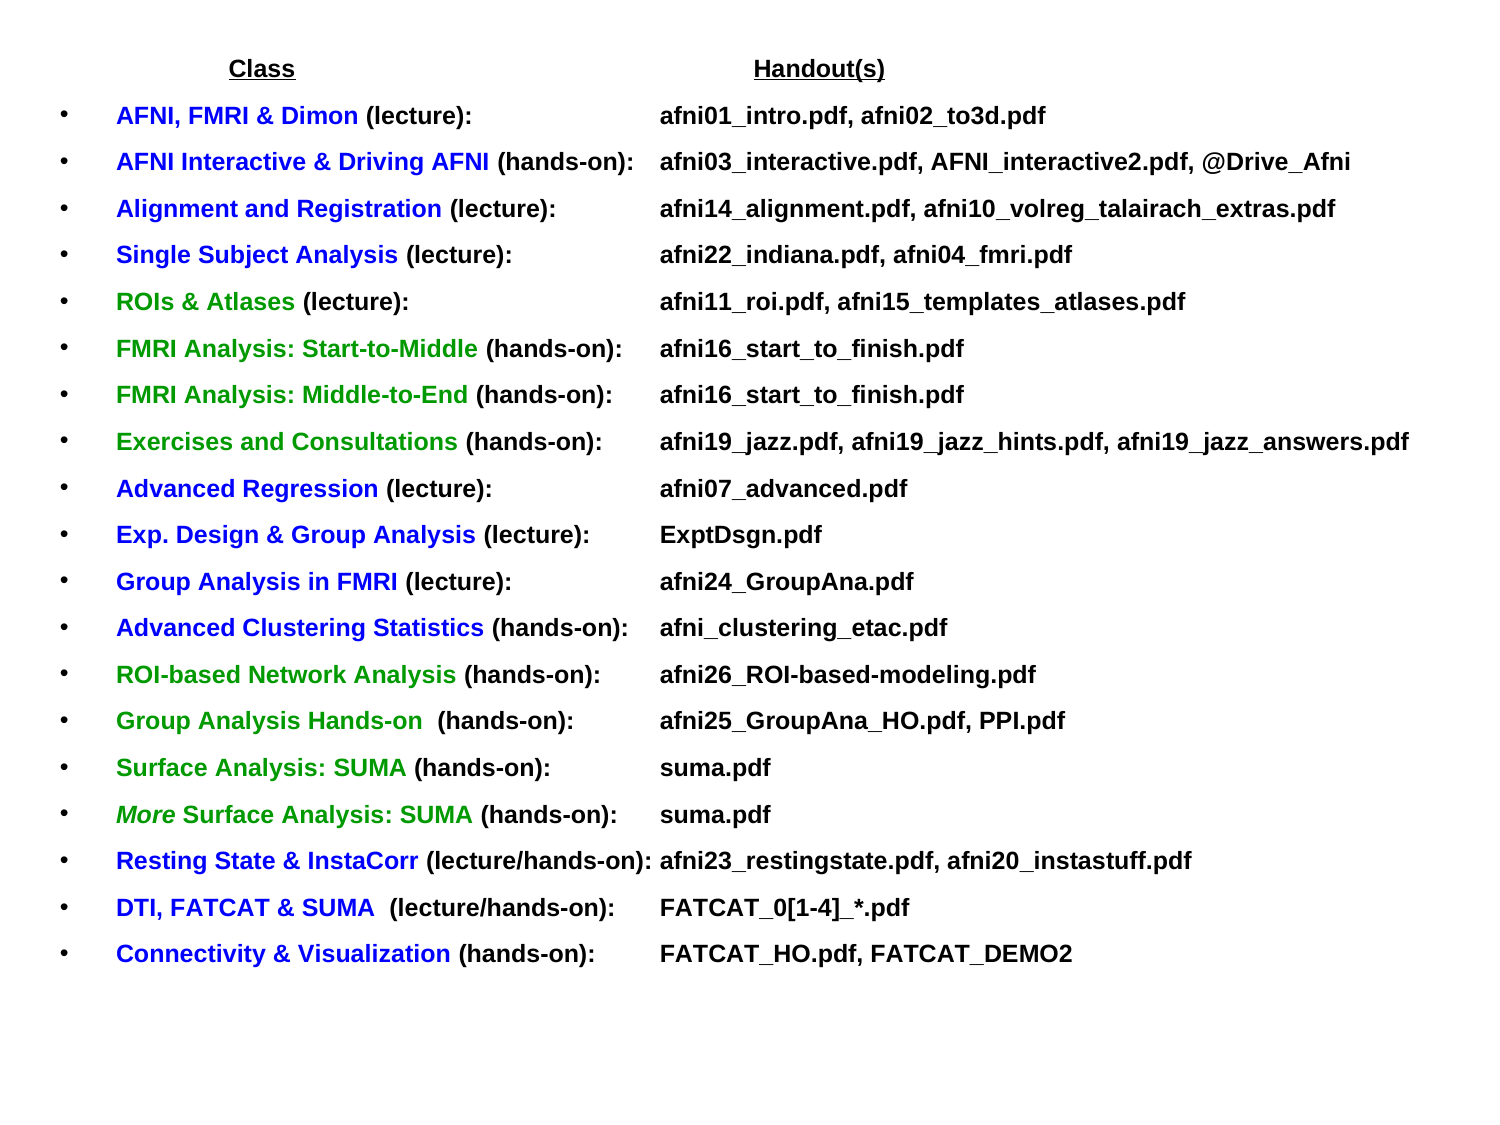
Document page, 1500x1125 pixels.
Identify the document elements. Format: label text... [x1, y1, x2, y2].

list Class Handout(s) AFNI, FMRI & Dimon (lecture): afni01_intro.pdf, afni02_to3d.pdf AFNI Interactive & Driving AFNI (hands-on): afni03_interactive.pdf, AFNI_interactive2.pdf, @Drive_Afni Alignment and Registration (lecture): afni14_alignment.pdf, afni10_volreg_talairach_extras.pdf Single Subject Analysis (lecture): afni22_indiana.pdf, afni04_fmri.pdf ROIs & Atlases (lecture): afni11_roi.pdf, afni15_templates_atlases.pdf FMRI Analysis: Start-to-Middle (hands-on): afni16_start_to_finish.pdf FMRI Analysis: Middle-to-End (hands-on): afni16_start_to_finish.pdf Exercises and Consultations (hands-on): afni19_jazz.pdf, afni19_jazz_hints.pdf, afni19_jazz_answers.pdf Advanced Regression (lecture): afni07_advanced.pdf Exp. Design & Group Analysis (lecture): ExptDsgn.pdf Group Analysis in FMRI (lecture): afni24_GroupAna.pdf Advanced Clustering Statistics (hands-on): afni_clustering_etac.pdf ROI-based Network Analysis (hands-on): afni26_ROI-based-modeling.pdf Group Analysis Hands-on (hands-on): afni25_GroupAna_HO.pdf, PPI.pdf Surface Analysis: SUMA (hands-on): suma.pdf More Surface Analysis: SUMA (hands-on): suma.pdf Resting State & InstaCorr (lecture/hands-on): afni23_restingstate.pdf, afni20_instastuff.pdf DTI, FATCAT & SUMA (lecture/hands-on): FATCAT_0[1-4]_*.pdf Connectivity & Visualization (hands-on): FATCAT_HO.pdf, FATCAT_DEMO2 [45, 45, 1500, 1125]
